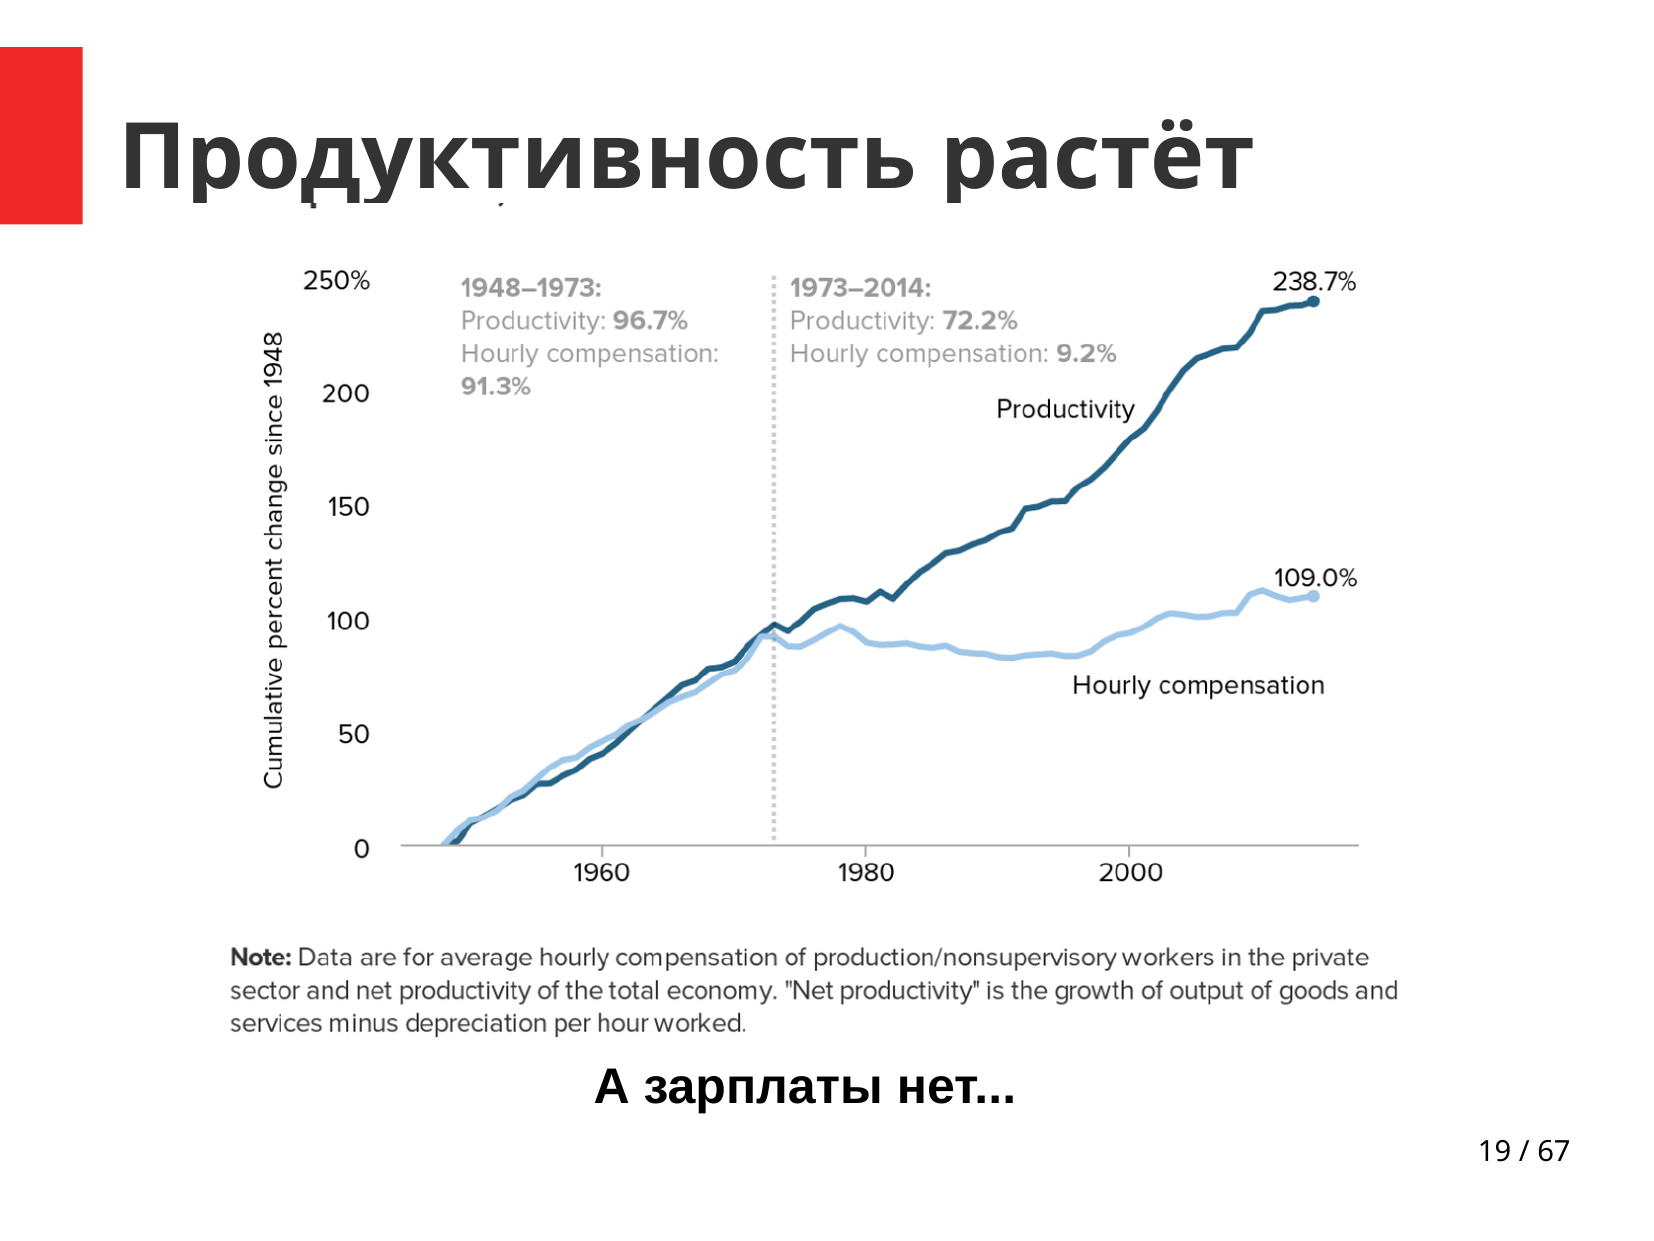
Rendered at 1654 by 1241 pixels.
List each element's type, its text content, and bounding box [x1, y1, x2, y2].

text_box А зарплаты нет... [578, 1051, 1123, 1178]
picture [188, 203, 1441, 1053]
title Продуктивность растёт [118, 49, 1571, 257]
